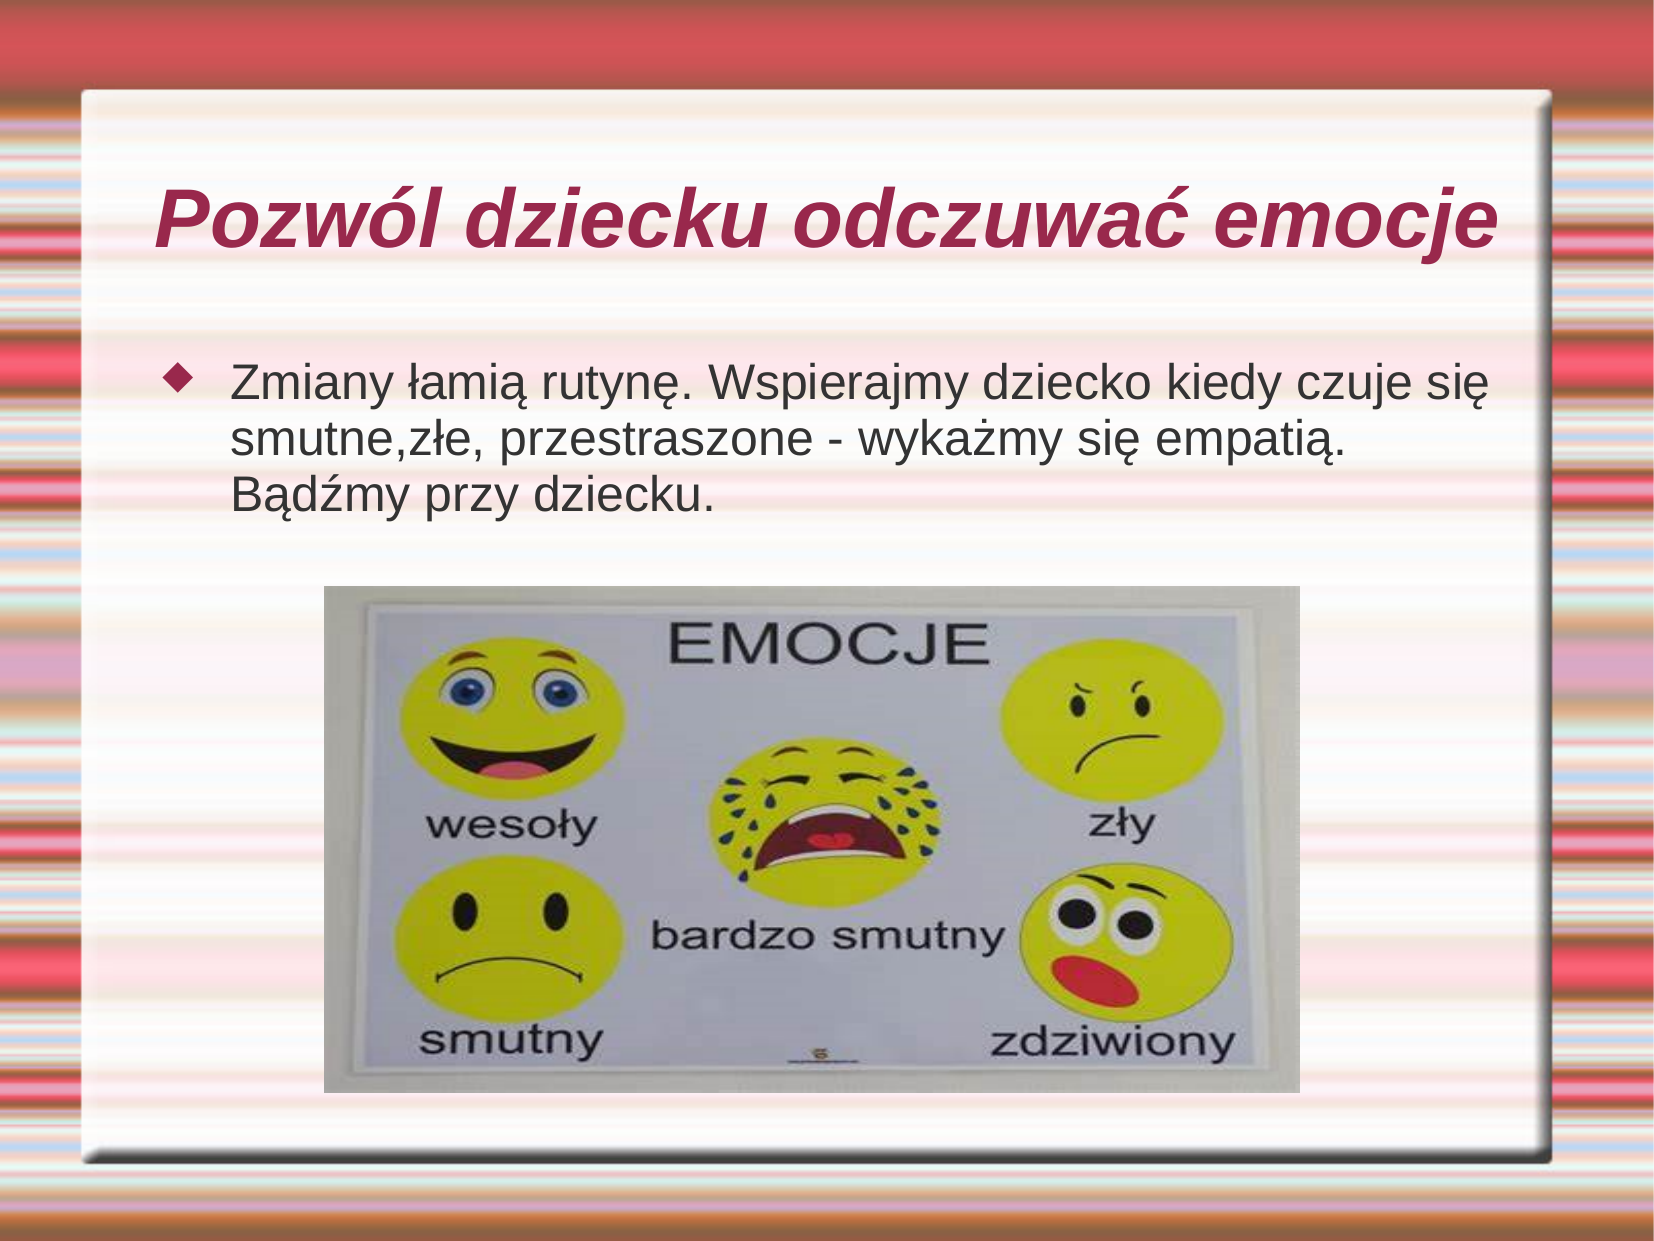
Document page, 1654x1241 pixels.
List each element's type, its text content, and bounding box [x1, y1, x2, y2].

list Zmiany łamią rutynę. Wspierajmy dziecko kiedy czuje się smutne,złe, przestraszone - wykażmy się empatią. Bądźmy przy dziecku. [147, 354, 1529, 1136]
title Pozwól dziecku odczuwać emocje [121, 114, 1534, 322]
picture [0, 0, 1654, 1241]
